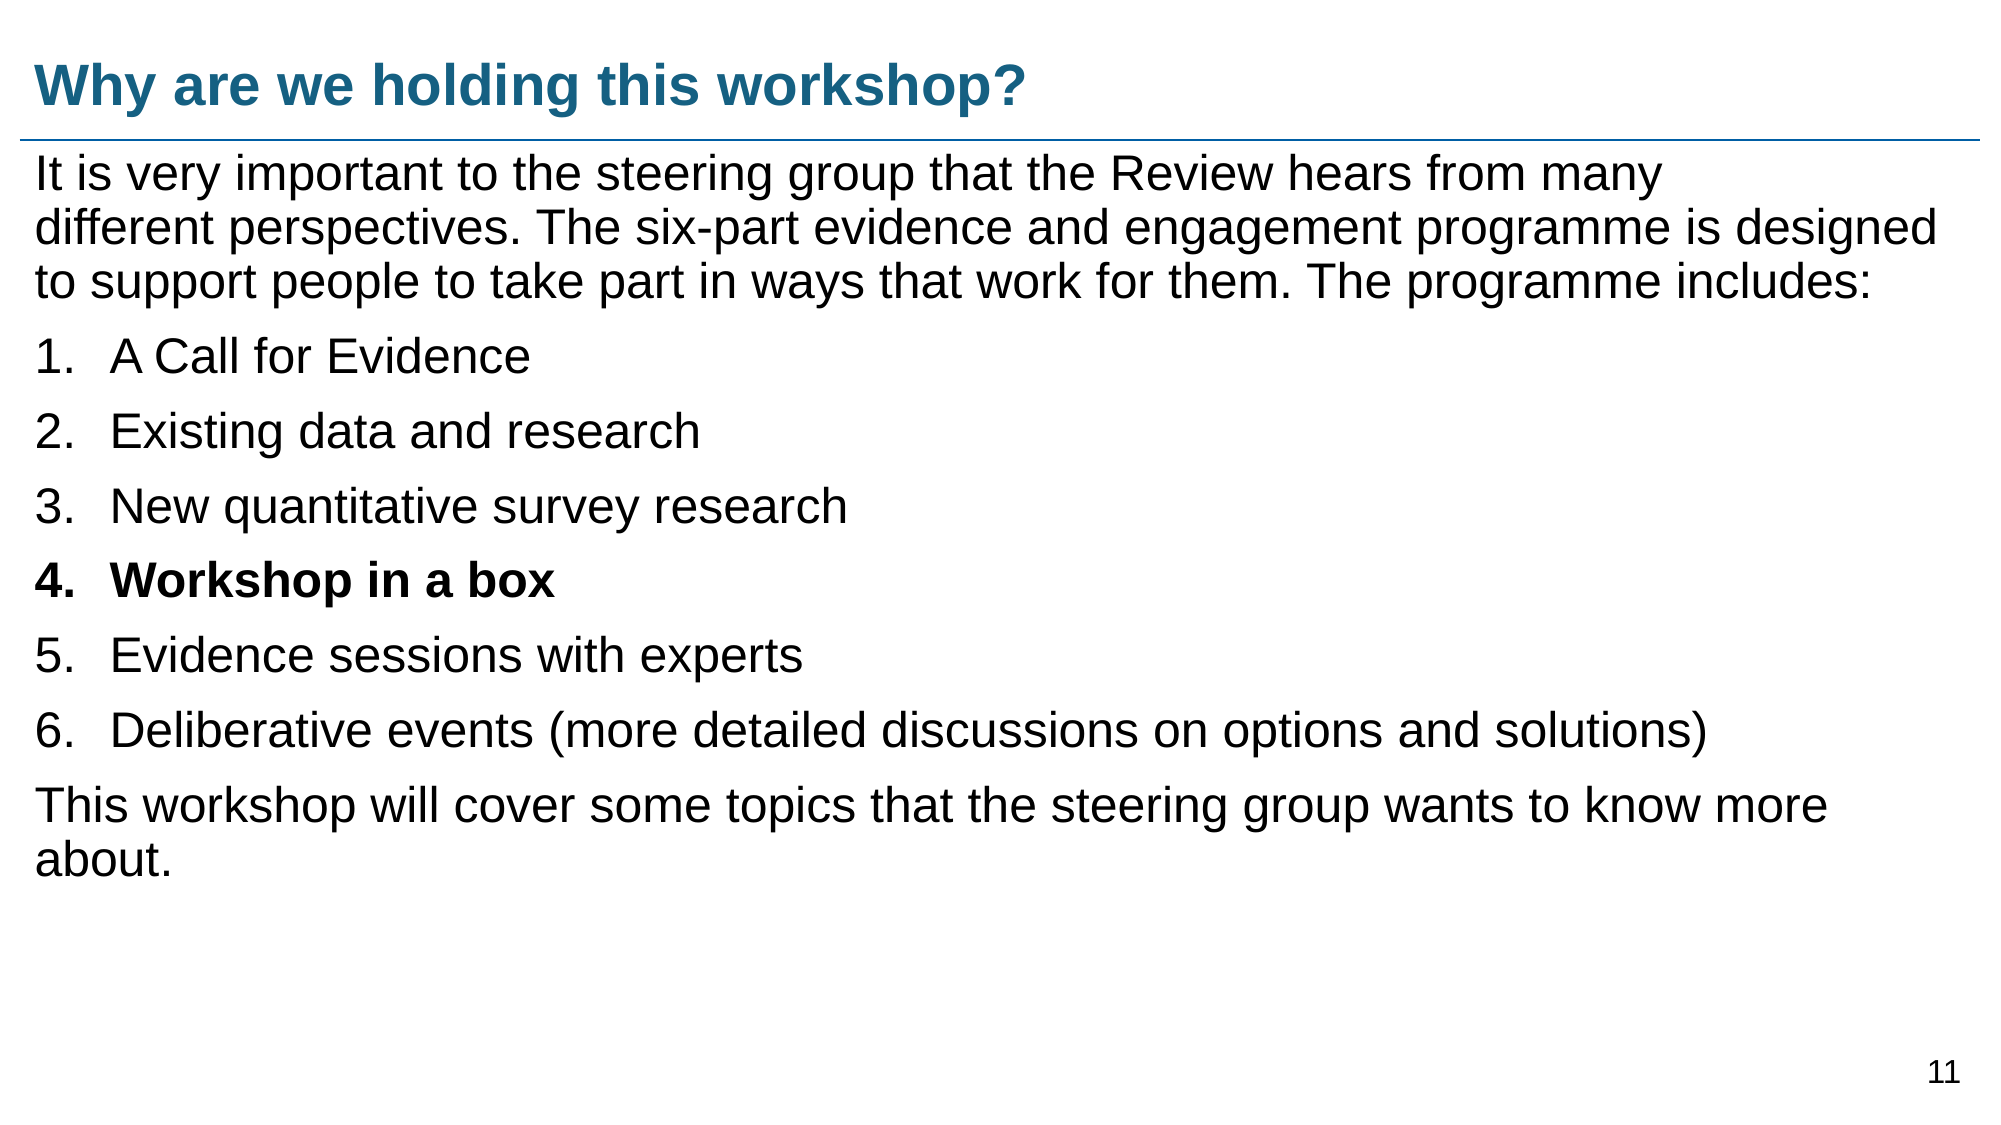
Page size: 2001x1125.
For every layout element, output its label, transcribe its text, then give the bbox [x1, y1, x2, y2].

title Why are we holding this workshop? [19, 47, 1981, 140]
list It is very important to the steering group that the Review hears from many different perspectives. The six-part evidence and engagement programme is designed to support people to take part in ways that work for them. The programme includes: A Call for Evidence Existing data and research New quantitative survey research Workshop in a box Evidence sessions with experts Deliberative events (more detailed discussions on options and solutions) This workshop will cover some topics that the steering group wants to know more about. [19, 140, 1981, 1043]
text_box [1911, 1042, 1983, 1103]
